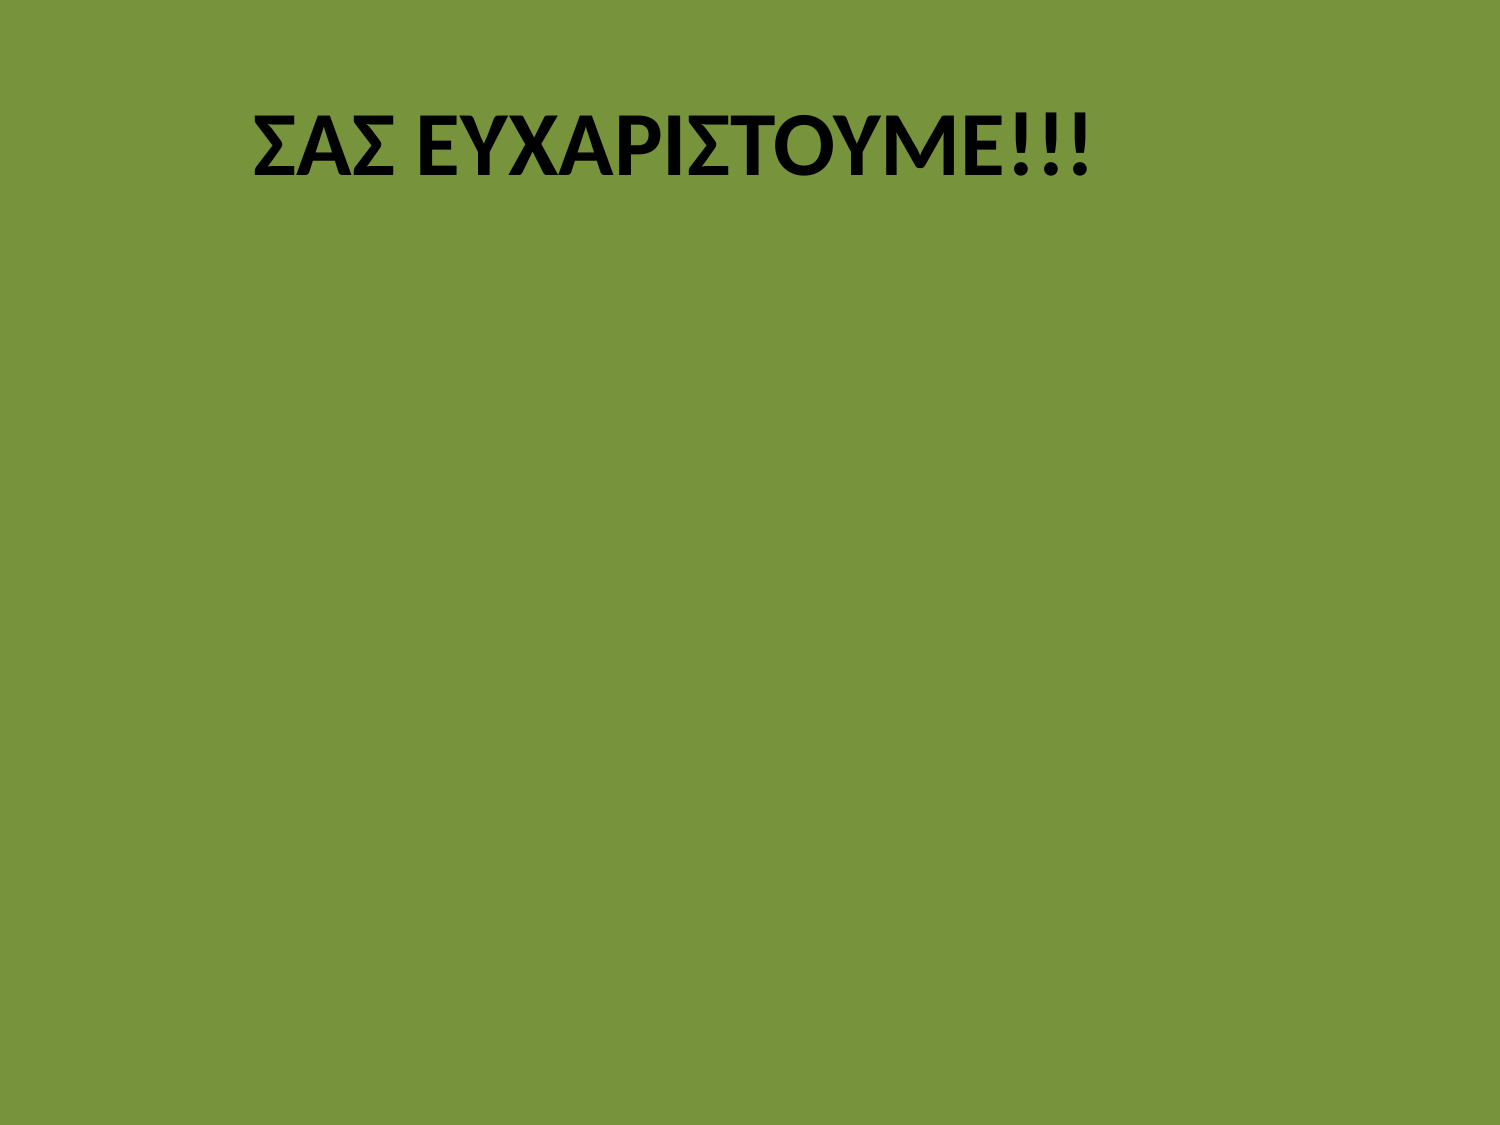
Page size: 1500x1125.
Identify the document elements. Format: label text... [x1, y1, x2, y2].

title ΣΑΣ ΕΥΧΑΡΙΣΤΟΥΜΕ!!! [0, 45, 1351, 233]
